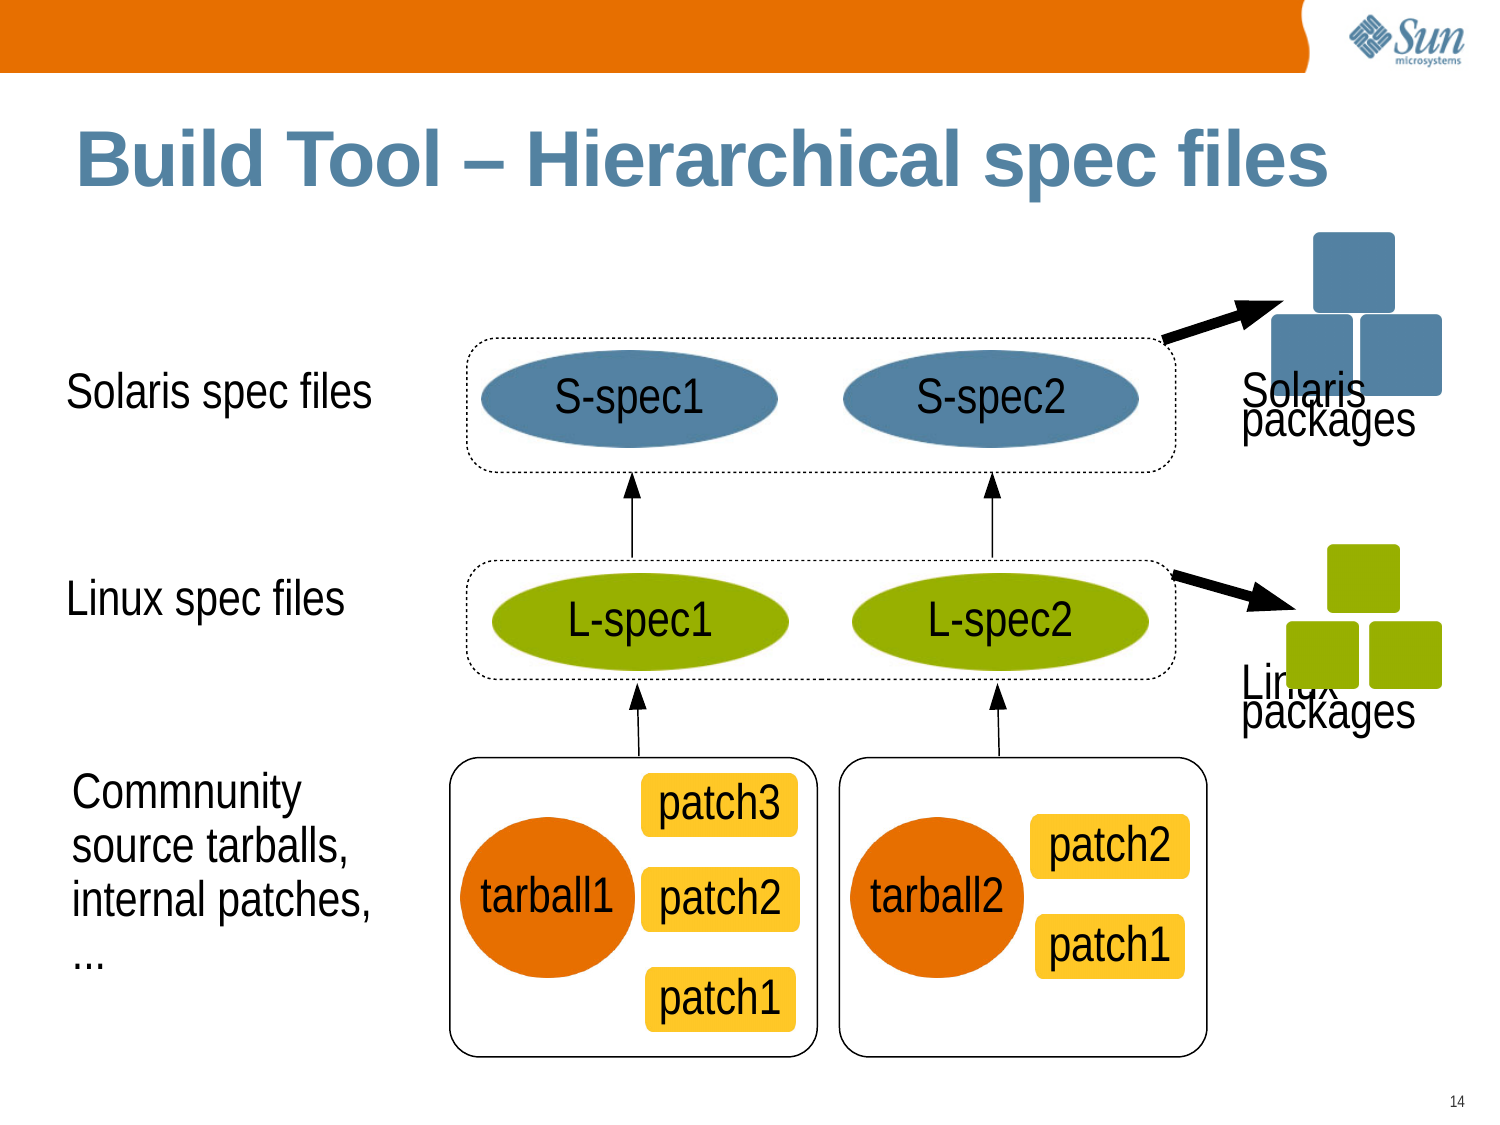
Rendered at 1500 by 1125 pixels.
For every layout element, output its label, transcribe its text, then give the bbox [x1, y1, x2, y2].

picture [852, 573, 1149, 671]
title Build Tool – Hierarchical spec files [75, 123, 1437, 227]
picture [1271, 314, 1353, 384]
picture [0, 0, 1500, 73]
picture [1030, 814, 1190, 879]
picture [641, 773, 798, 837]
picture [1360, 314, 1442, 396]
picture [850, 817, 1024, 978]
text_box Solaris packages [1241, 384, 1433, 509]
text_box Commnunity source tarballs, internal patches, ... [71, 777, 446, 994]
picture [641, 867, 800, 932]
picture [492, 573, 789, 671]
picture [1369, 621, 1442, 689]
text_box Linux packages [1241, 676, 1488, 762]
picture [843, 350, 1139, 448]
text_box Linux spec files [65, 576, 388, 633]
picture [1035, 914, 1185, 979]
picture [645, 967, 796, 1032]
picture [1327, 544, 1400, 613]
text_box Solaris spec files [65, 369, 388, 427]
picture [1313, 232, 1395, 313]
picture [1286, 621, 1359, 689]
picture [460, 817, 635, 978]
picture [481, 350, 778, 448]
